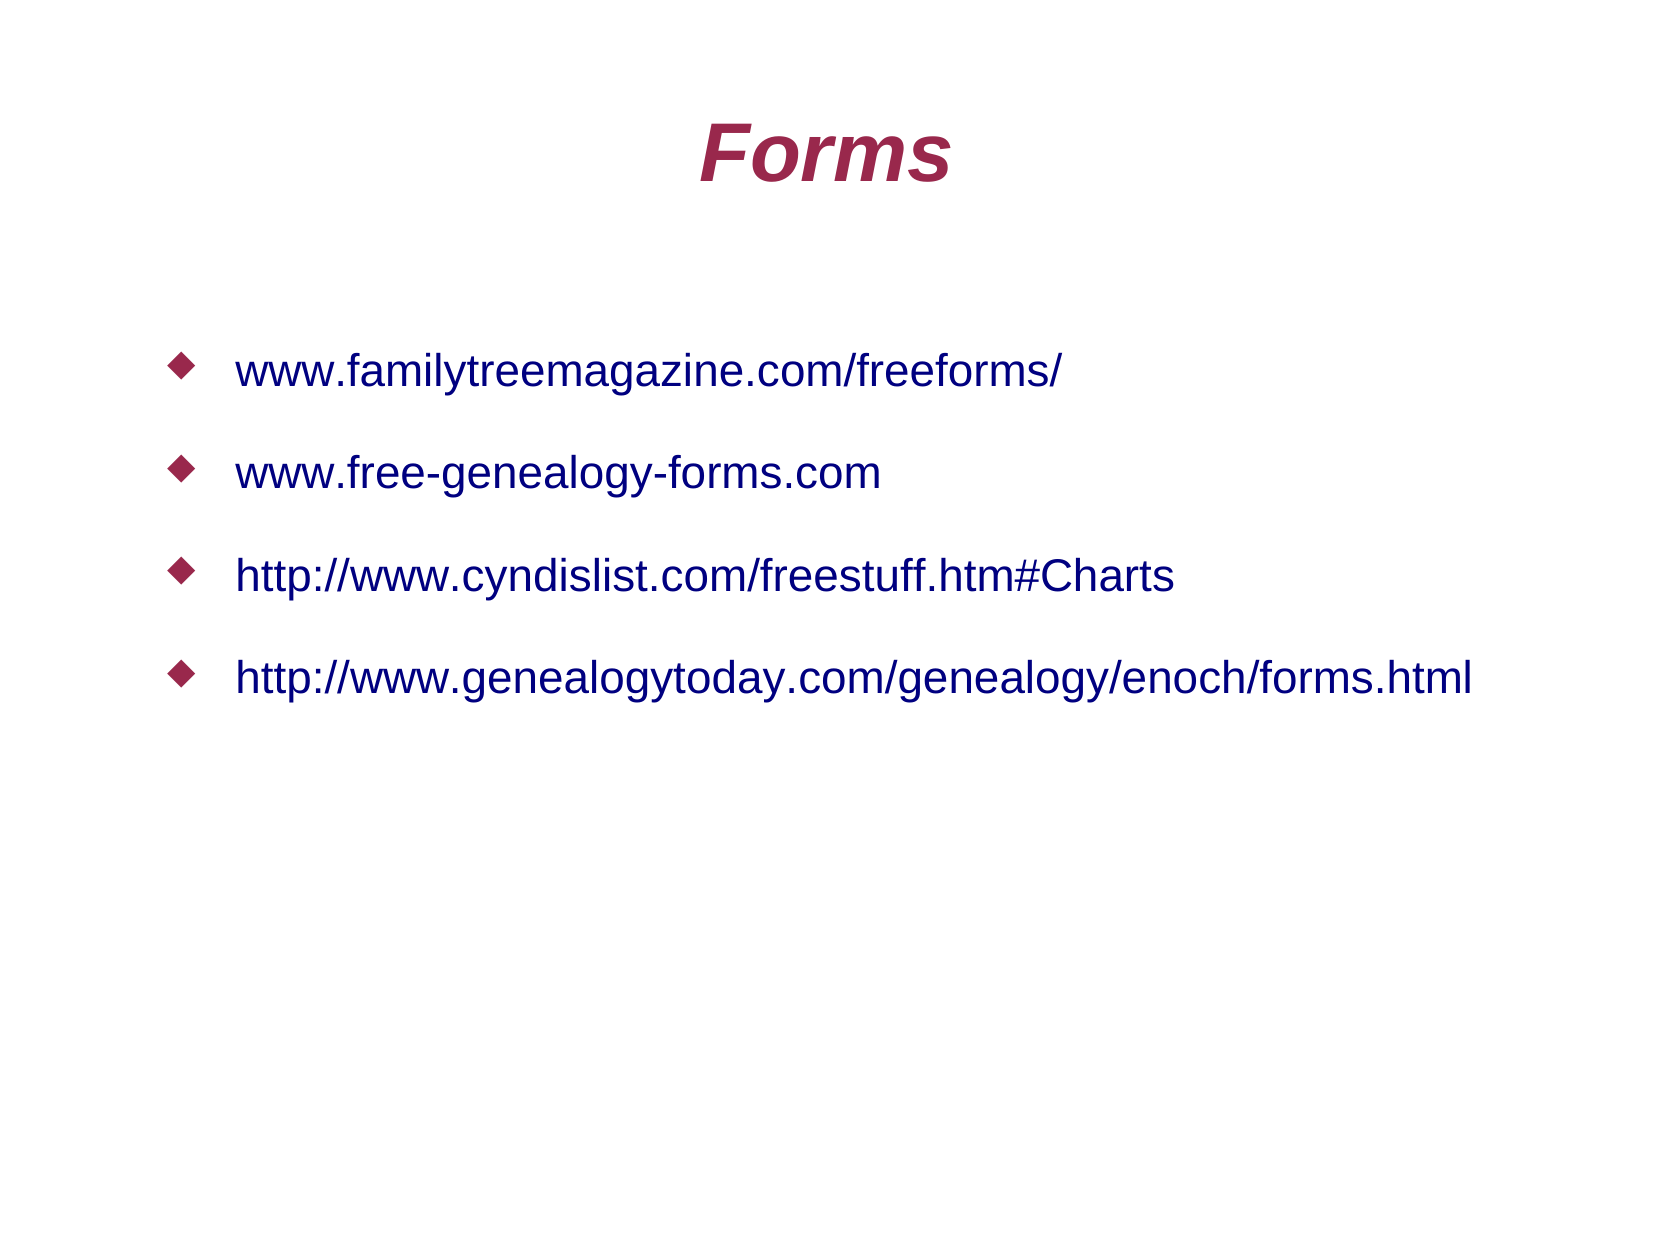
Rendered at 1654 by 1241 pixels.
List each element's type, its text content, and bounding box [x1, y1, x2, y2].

title Forms [82, 49, 1571, 257]
list www.familytreemagazine.com/freeforms/ www.free-genealogy-forms.com http://www.cyndislist.com/freestuff.htm#Charts http://www.genealogytoday.com/genealogy/enoch/forms.html [152, 344, 1534, 1127]
